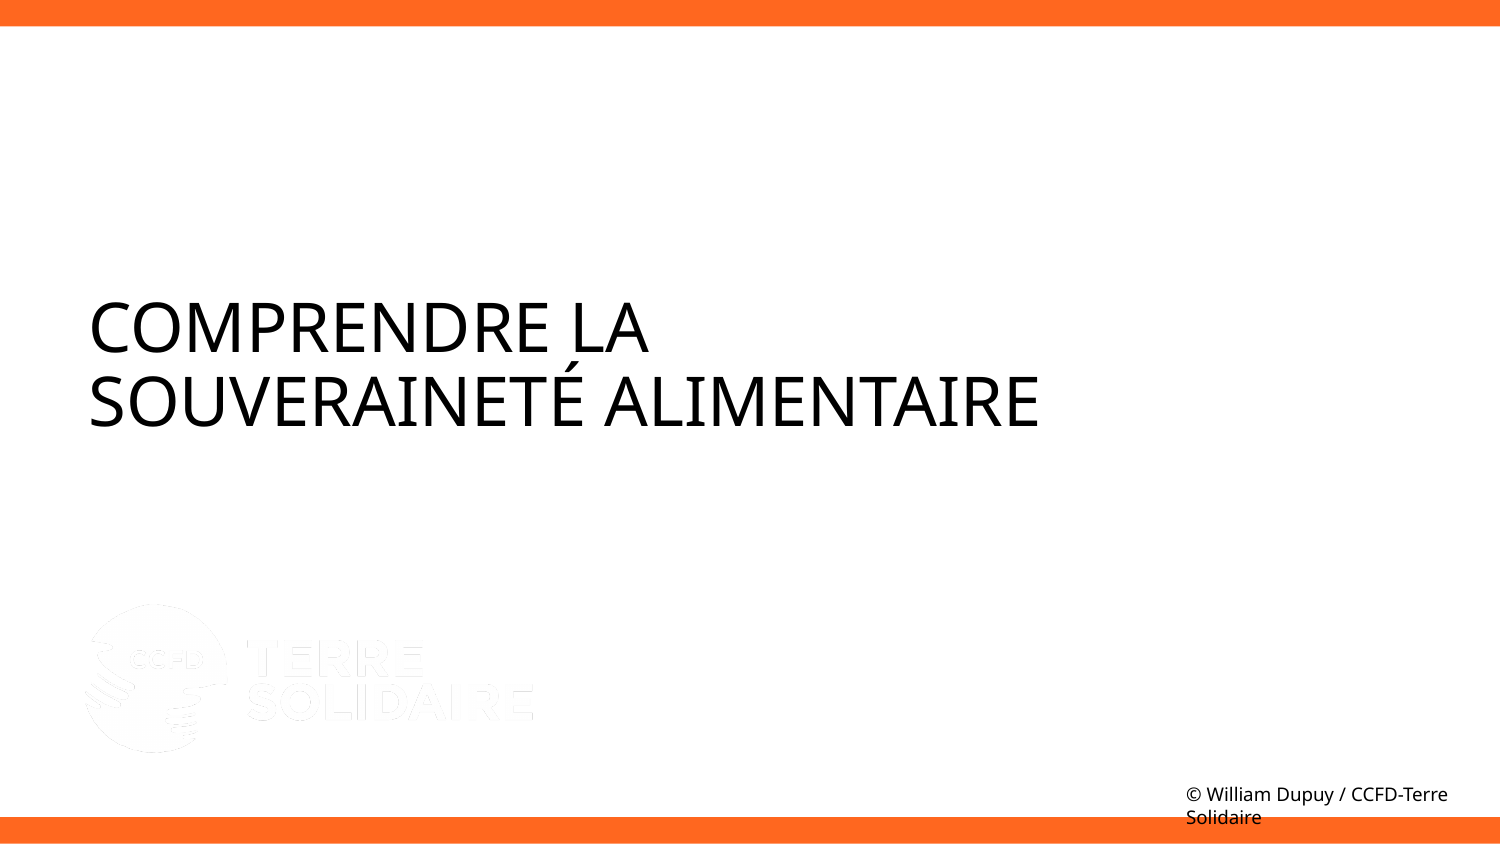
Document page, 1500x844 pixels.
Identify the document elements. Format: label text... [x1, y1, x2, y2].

picture [84, 604, 533, 753]
title COMPRENDRE LA SOUVERAINETÉ ALIMENTAIRE [73, 285, 1490, 558]
text_box © William Dupuy / CCFD-Terre Solidaire [1171, 775, 1500, 836]
